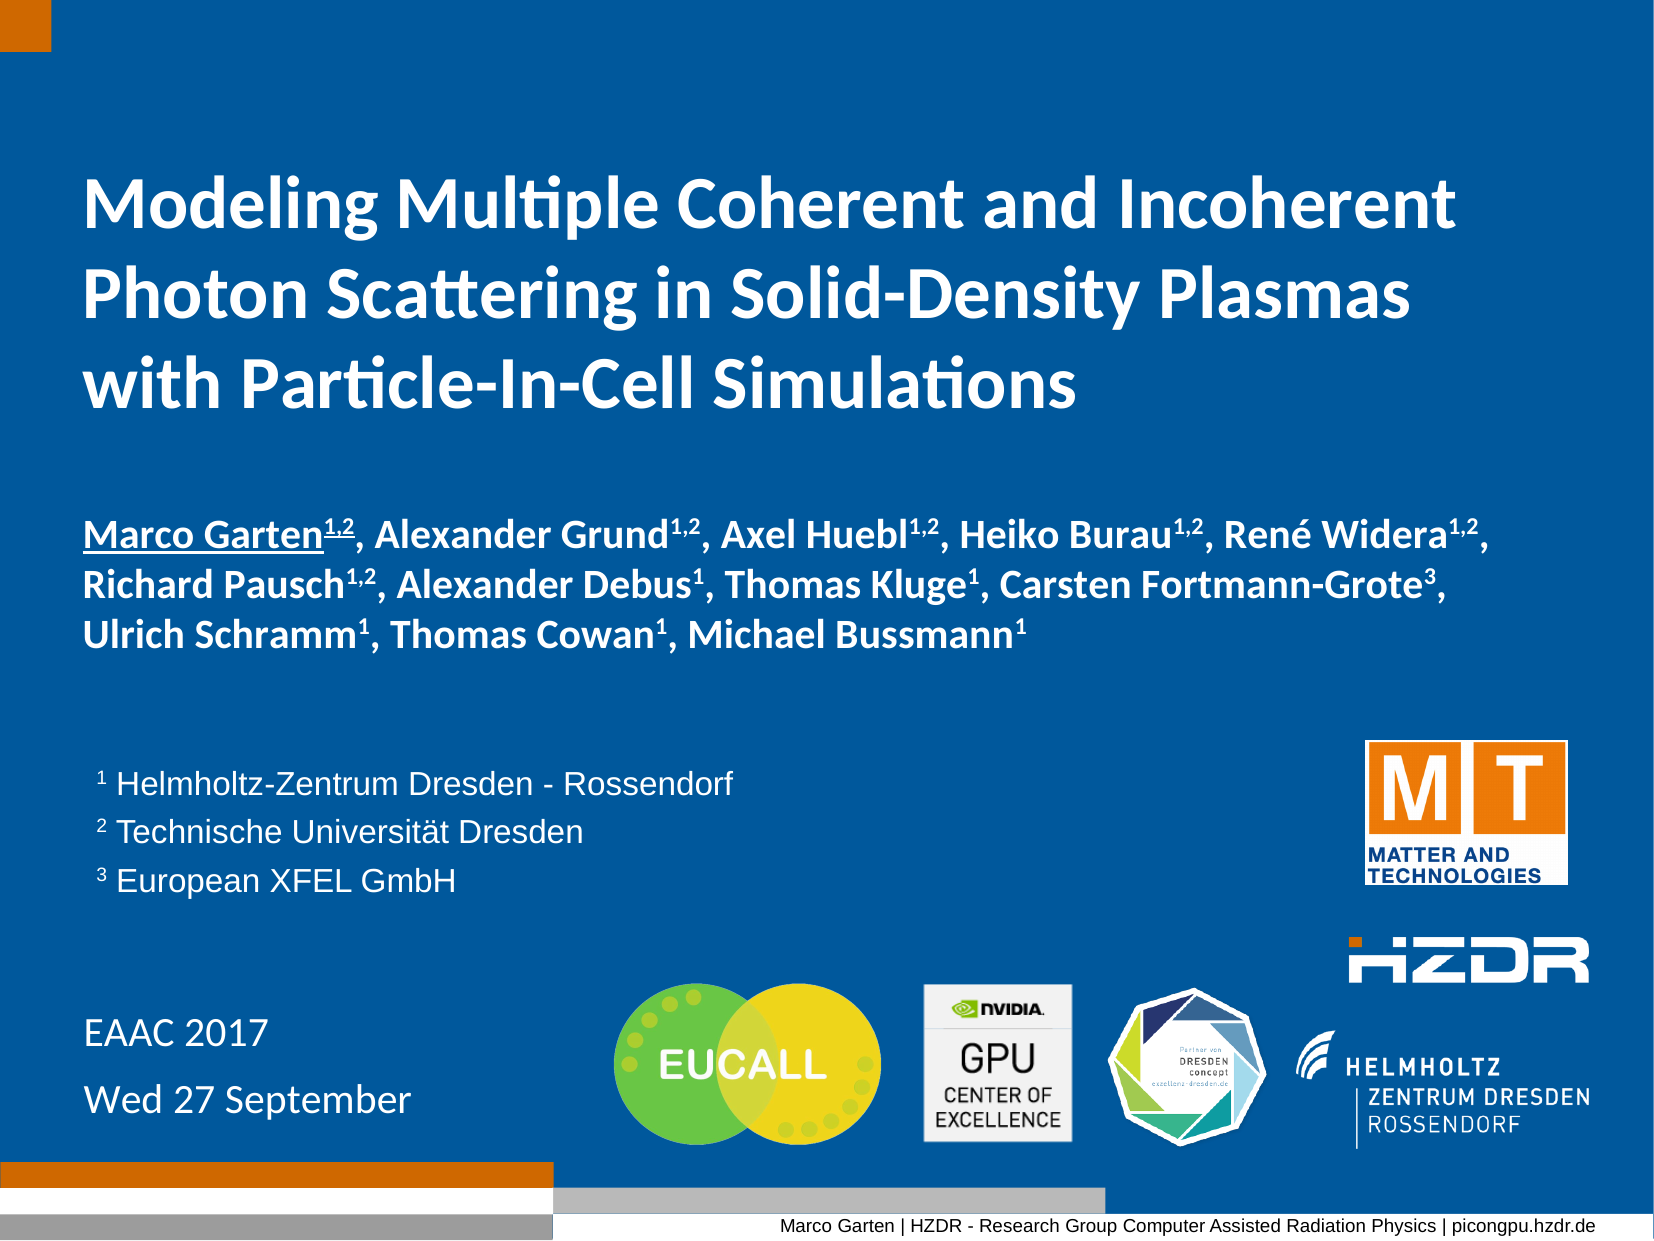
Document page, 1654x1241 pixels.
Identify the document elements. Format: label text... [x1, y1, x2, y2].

text_box 1 Helmholtz-Zentrum Dresden - Rossendorf 2 Technische Universität Dresden 3 European XFEL GmbH [81, 755, 749, 910]
picture [1296, 937, 1589, 1149]
picture [598, 981, 897, 1147]
picture [1104, 984, 1273, 1153]
title Modeling Multiple Coherent and Incoherent Photon Scattering in Solid-Density Plasmas with Particle-In-Cell Simulations [82, 153, 1571, 424]
picture [907, 967, 1088, 1159]
subtitle Marco Garten1,2, Alexander Grund1,2, Axel Huebl1,2, Heiko Burau1,2, René Widera1,2, Richard Pausch1,2, Alexander Debus1, Thomas Kluge1, Carsten Fortmann-Grote3, Ulrich Schramm1, Thomas Cowan1, Michael Bussmann1 [82, 467, 1571, 697]
picture [1365, 740, 1568, 885]
text_box EAAC 2017 Wed 27 September [83, 1001, 496, 1126]
